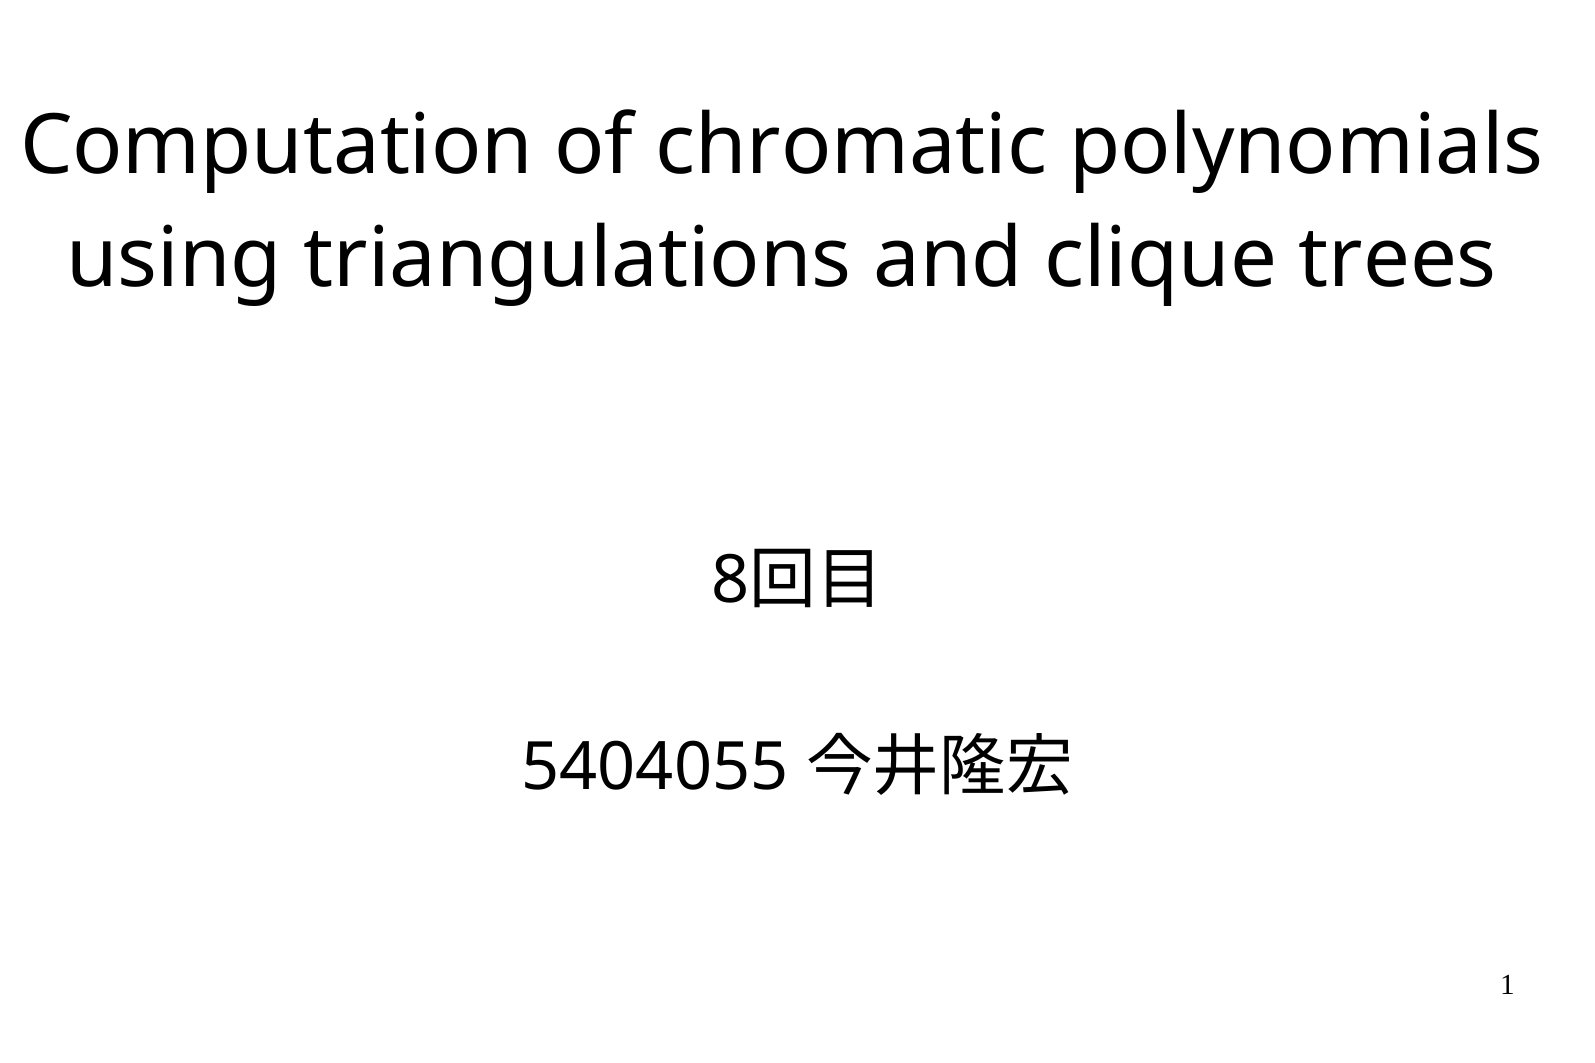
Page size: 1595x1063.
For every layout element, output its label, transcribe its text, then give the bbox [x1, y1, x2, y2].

text_box 8回目 5404055 今井隆宏 [79, 383, 1515, 951]
title Computation of chromatic polynomials using triangulations and clique trees [0, 100, 1565, 296]
